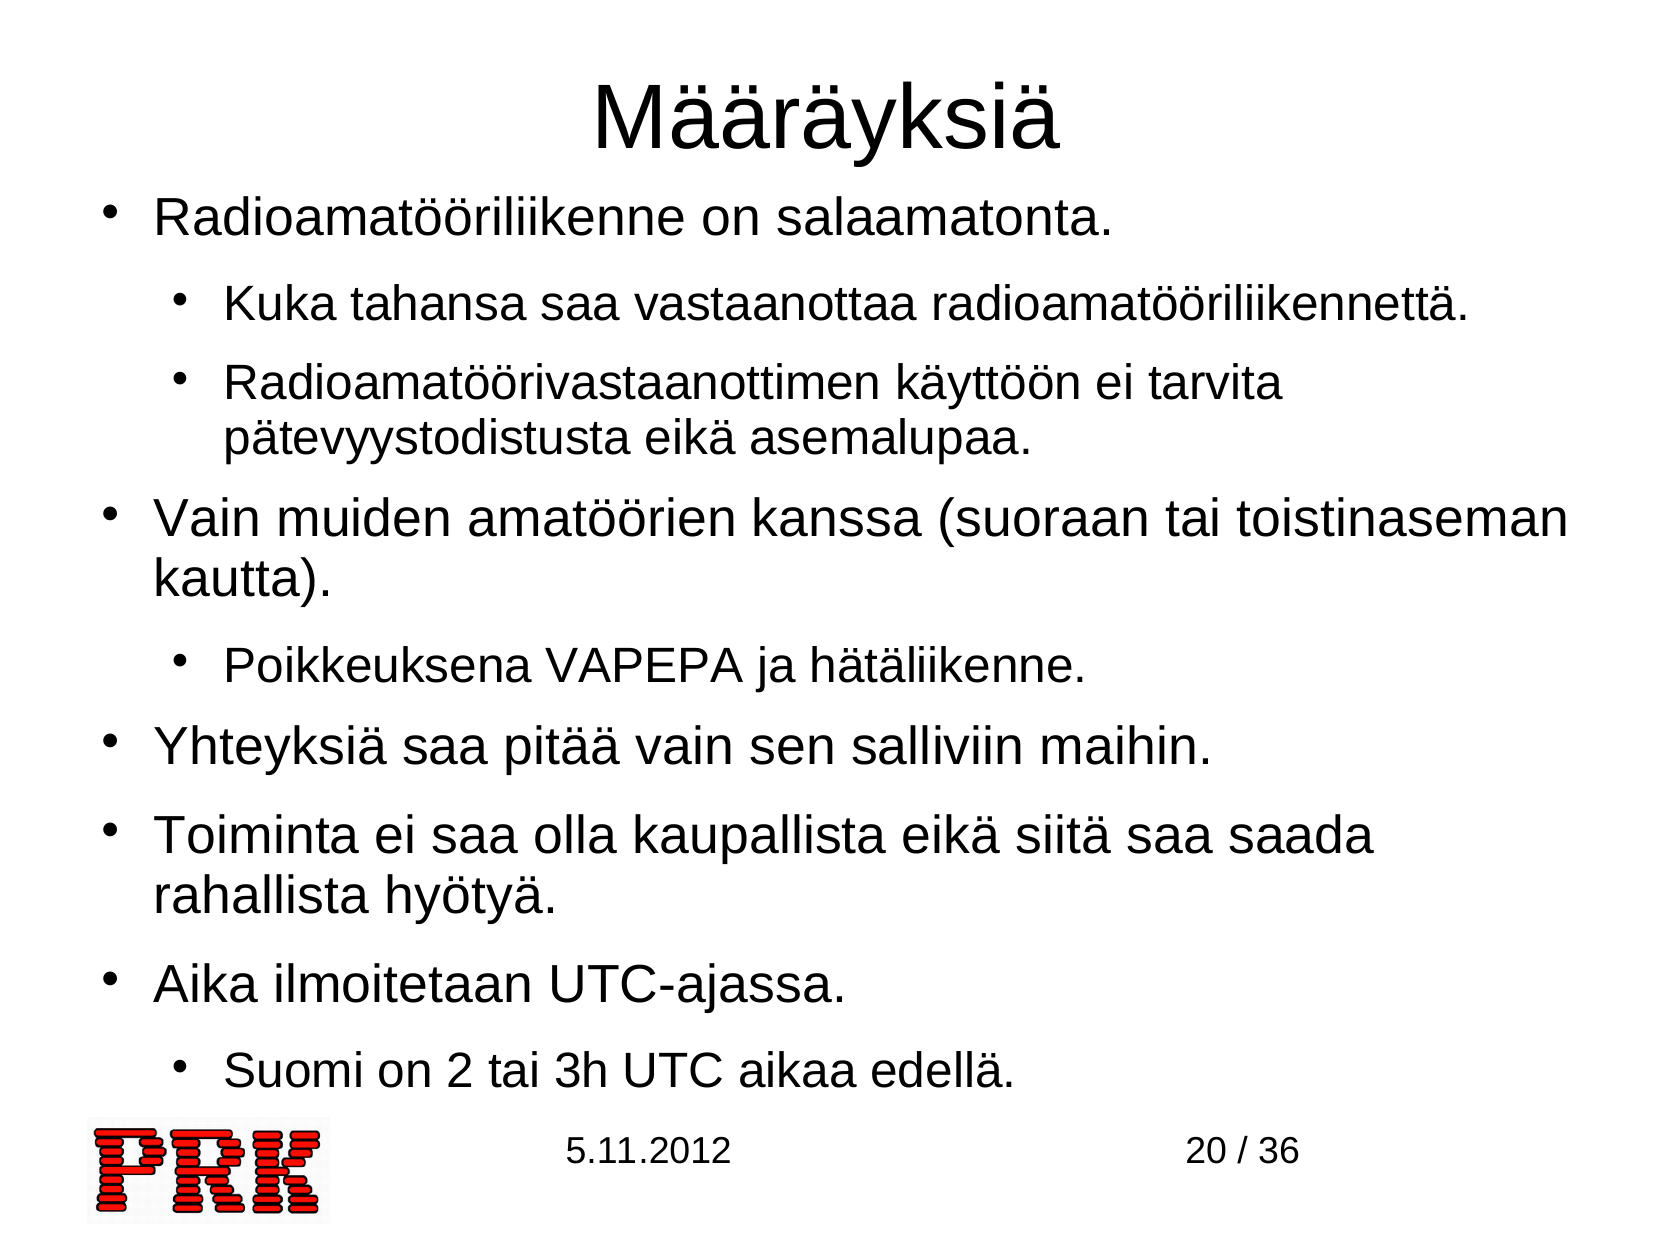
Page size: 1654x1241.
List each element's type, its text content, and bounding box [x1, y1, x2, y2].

list Radioamatööriliikenne on salaamatonta. Kuka tahansa saa vastaanottaa radioamatööriliikennettä. Radioamatöörivastaanottimen käyttöön ei tarvita pätevyystodistusta eikä asemalupaa. Vain muiden amatöörien kanssa (suoraan tai toistinaseman kautta). Poikkeuksena VAPEPA ja hätäliikenne. Yhteyksiä saa pitää vain sen salliviin maihin. Toiminta ei saa olla kaupallista eikä siitä saa saada rahallista hyötyä. Aika ilmoitetaan UTC-ajassa. Suomi on 2 tai 3h UTC aikaa edellä. [84, 183, 1573, 1109]
title Määräyksiä [82, 35, 1571, 196]
picture [87, 1117, 330, 1224]
